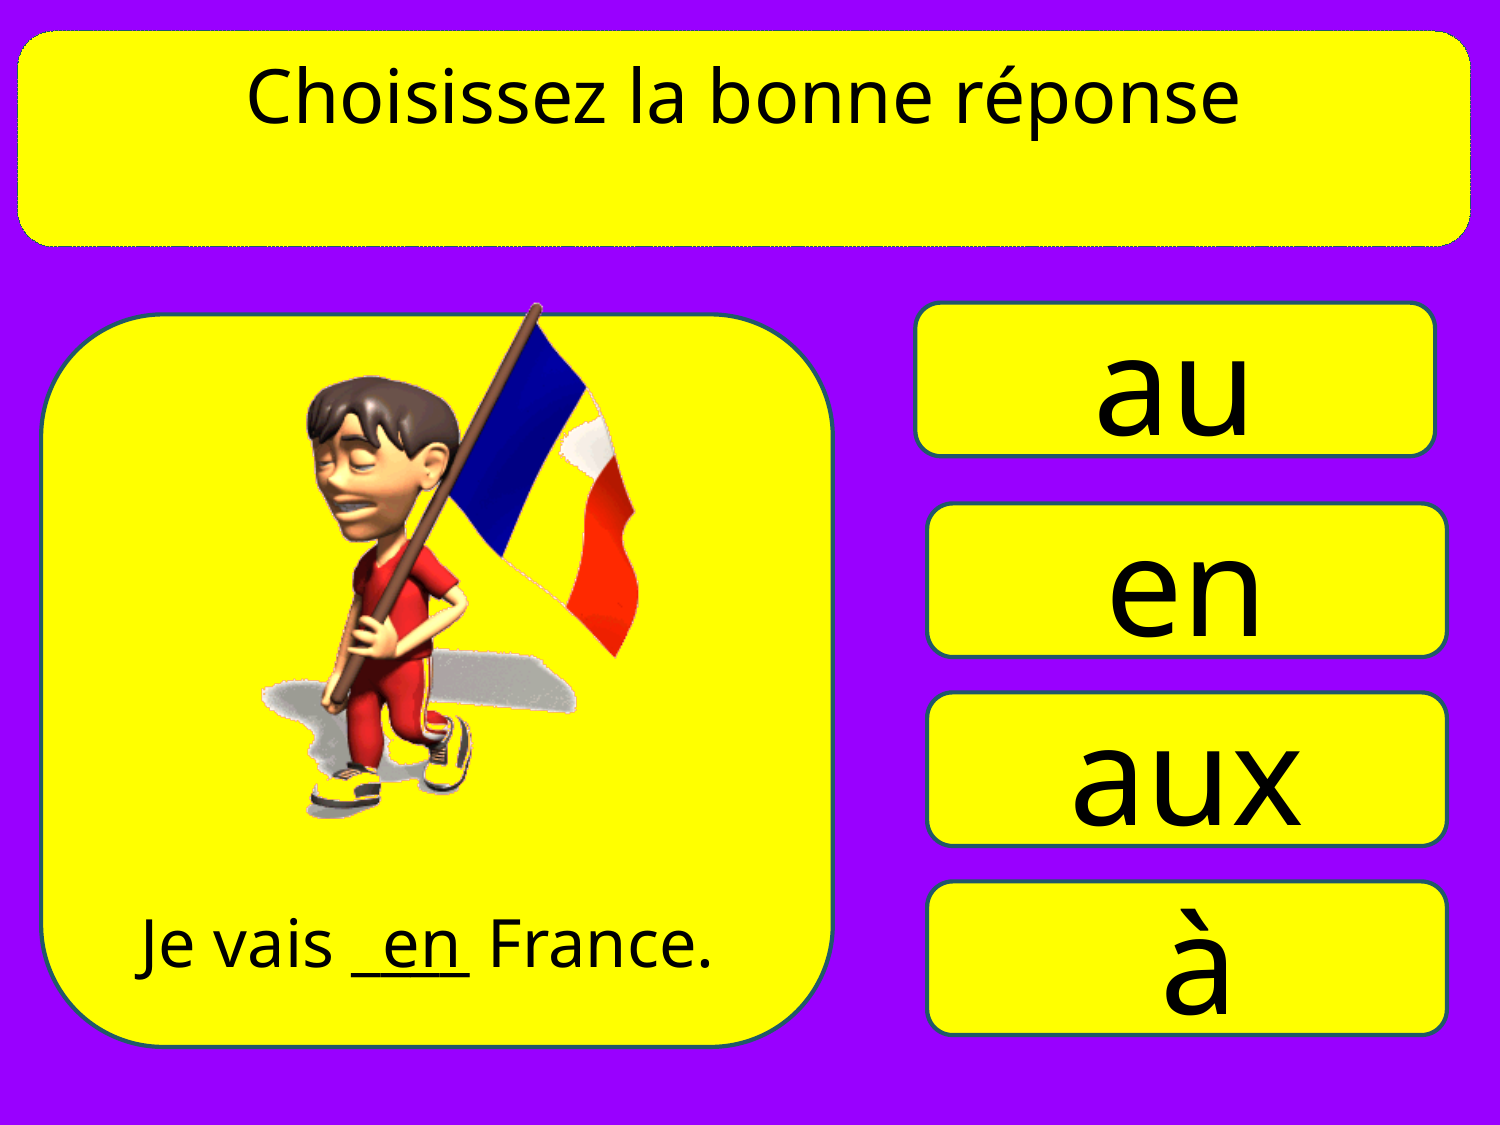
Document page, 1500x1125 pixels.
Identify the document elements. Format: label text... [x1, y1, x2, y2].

text_box Je vais ____ France. [579, 893, 857, 988]
text_box au [974, 290, 1376, 471]
text_box [1388, 503, 1447, 658]
text_box [1400, 881, 1447, 1036]
text_box à [997, 869, 1400, 1050]
picture [135, 290, 691, 846]
text_box [1388, 692, 1447, 847]
text_box Je vais ____ France. [0, 893, 265, 988]
text_box [915, 302, 974, 457]
text_box aux [986, 680, 1388, 861]
text_box [58, 988, 816, 1047]
text_box [927, 692, 986, 847]
text_box Choisissez la bonne réponse [17, 30, 1471, 247]
text_box [41, 314, 833, 893]
text_box [927, 503, 986, 658]
text_box [1376, 302, 1436, 457]
text_box [927, 881, 997, 1036]
text_box en [265, 893, 579, 988]
text_box en [986, 491, 1388, 672]
